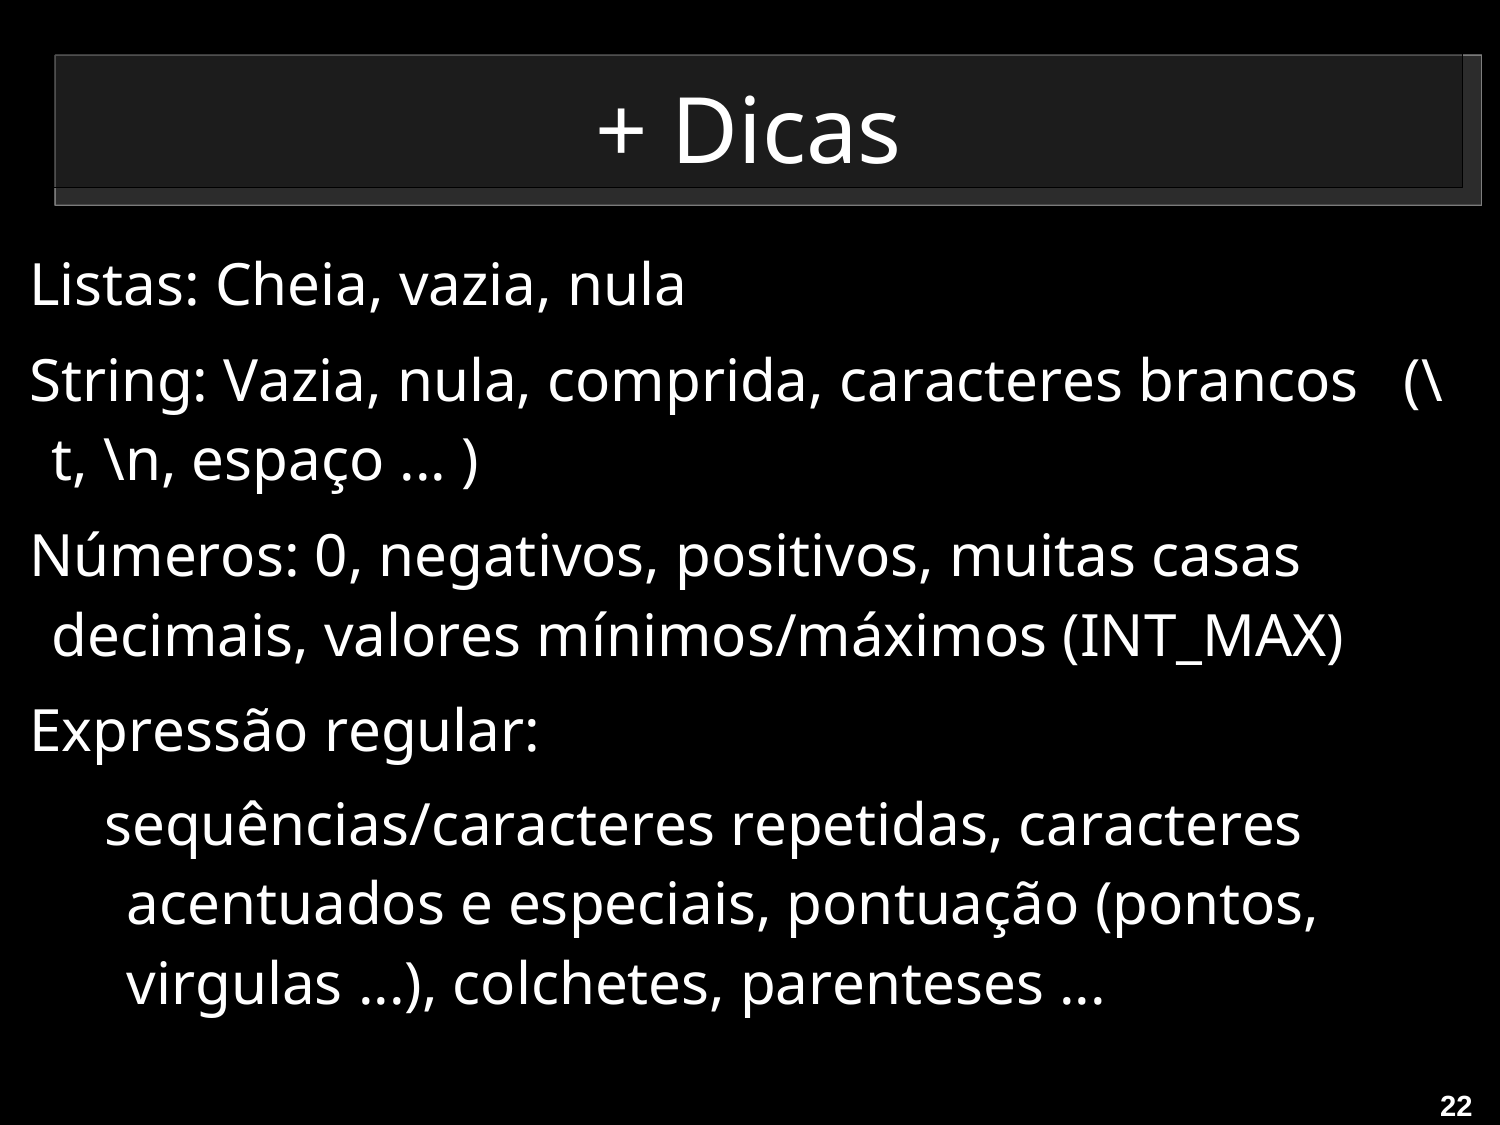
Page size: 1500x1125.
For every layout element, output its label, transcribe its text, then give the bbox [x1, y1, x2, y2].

title + Dicas [29, 38, 1469, 218]
list Listas: Cheia, vazia, nula String: Vazia, nula, comprida, caracteres brancos (\t, \n, espaço ... ) Números: 0, negativos, positivos, muitas casas decimais, valores mínimos/máximos (INT_MAX) Expressão regular: sequências/caracteres repetidas, caracteres acentuados e especiais, pontuação (pontos, virgulas ...), colchetes, parenteses ... [29, 243, 1469, 1072]
